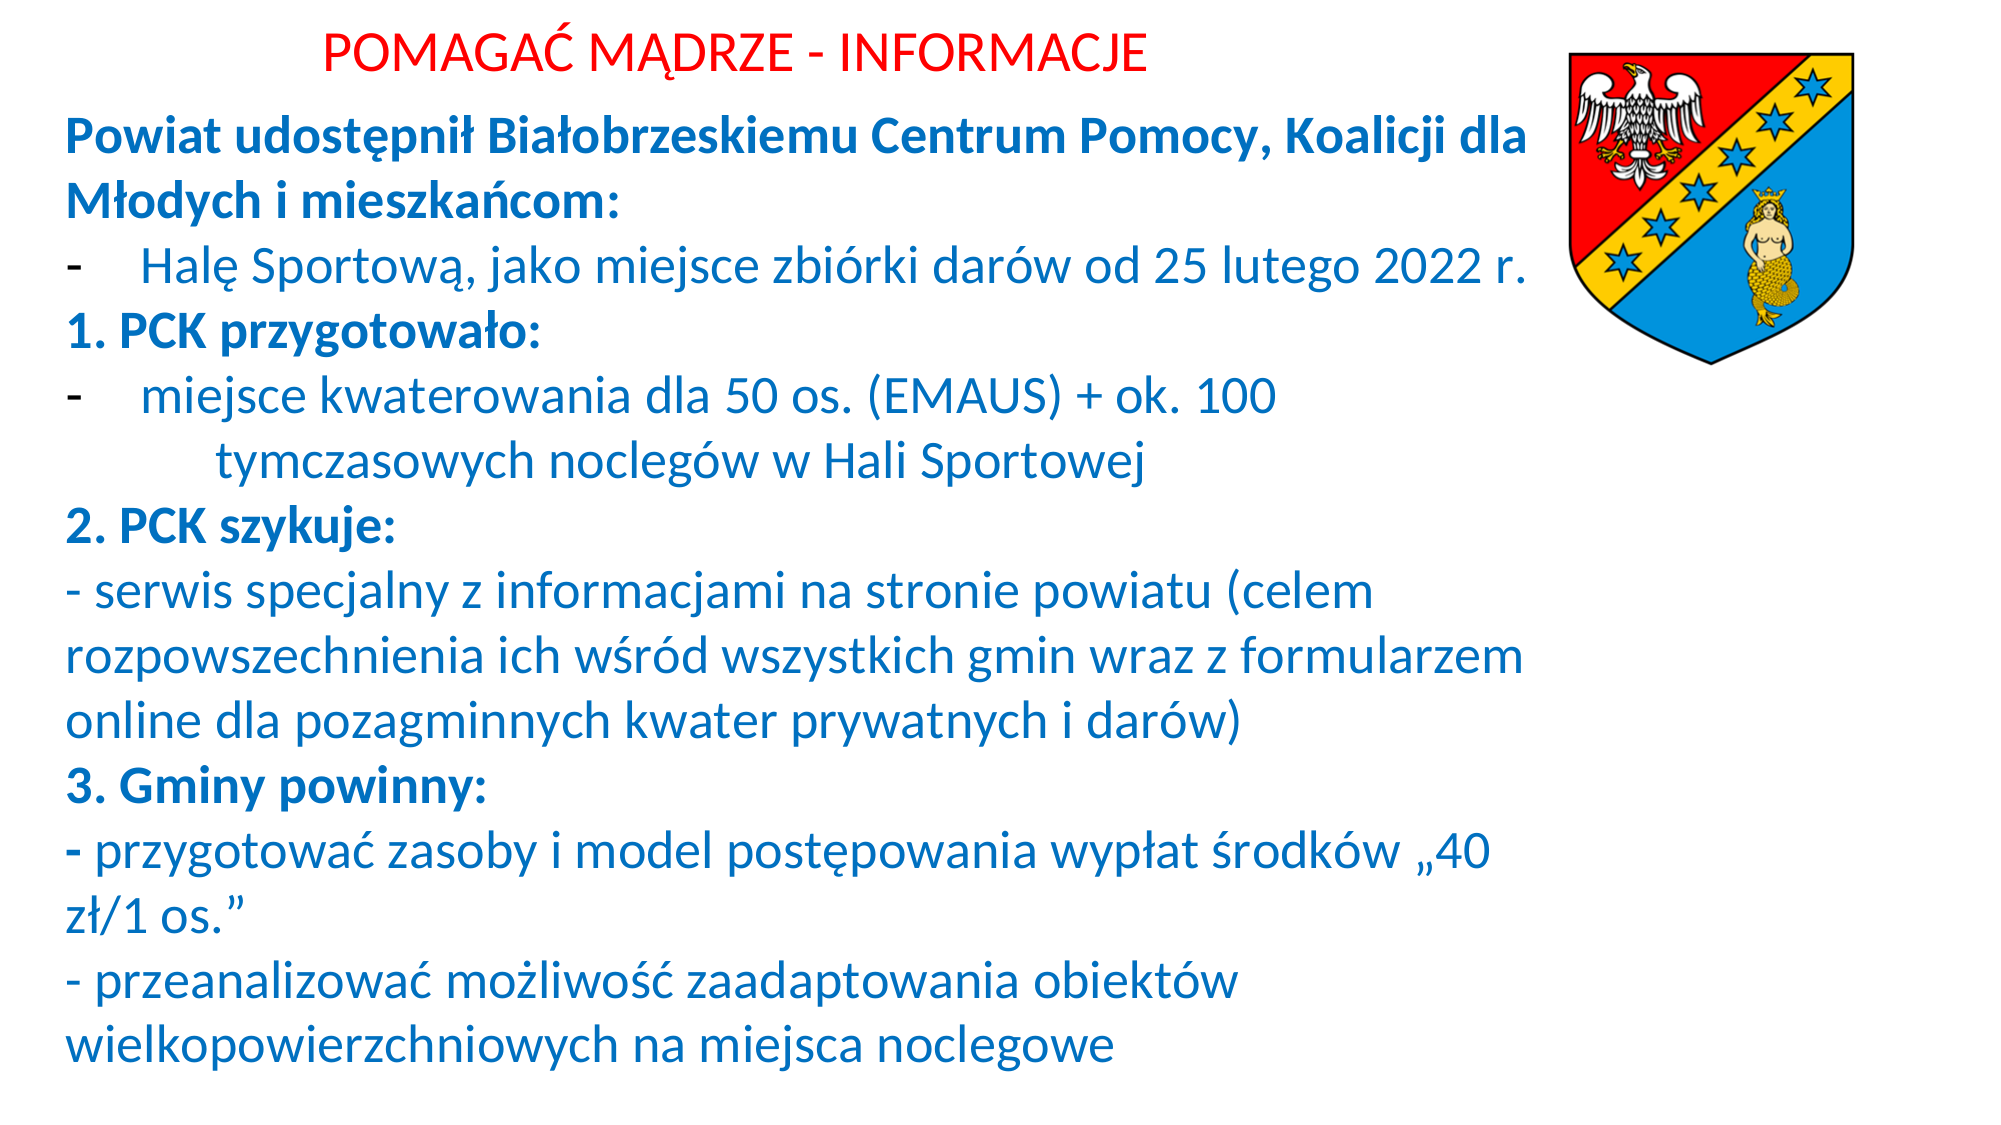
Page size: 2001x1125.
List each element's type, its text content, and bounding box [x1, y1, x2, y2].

picture [1564, 48, 1859, 370]
text_box POMAGAĆ MĄDRZE - INFORMACJE [247, 6, 1224, 91]
text_box Powiat udostępnił Białobrzeskiemu Centrum Pomocy, Koalicji dla Młodych i mieszkańcom: Halę Sportową, jako miejsce zbiórki darów od 25 lutego 2022 r. 1. PCK przygotowało: miejsce kwaterowania dla 50 os. (EMAUS) + ok. 100 tymczasowych noclegów w Hali Sportowej 2. PCK szykuje: - serwis specjalny z informacjami na stronie powiatu (celem rozpowszechnienia ich wśród wszystkich gmin wraz z formularzem online dla pozagminnych kwater prywatnych i darów) 3. Gminy powinny: - przygotować zasoby i model postępowania wypłat środków „40 zł/1 os.” - przeanalizować możliwość zaadaptowania obiektów wielkopowierzchniowych na miejsca noclegowe [50, 91, 1565, 1092]
